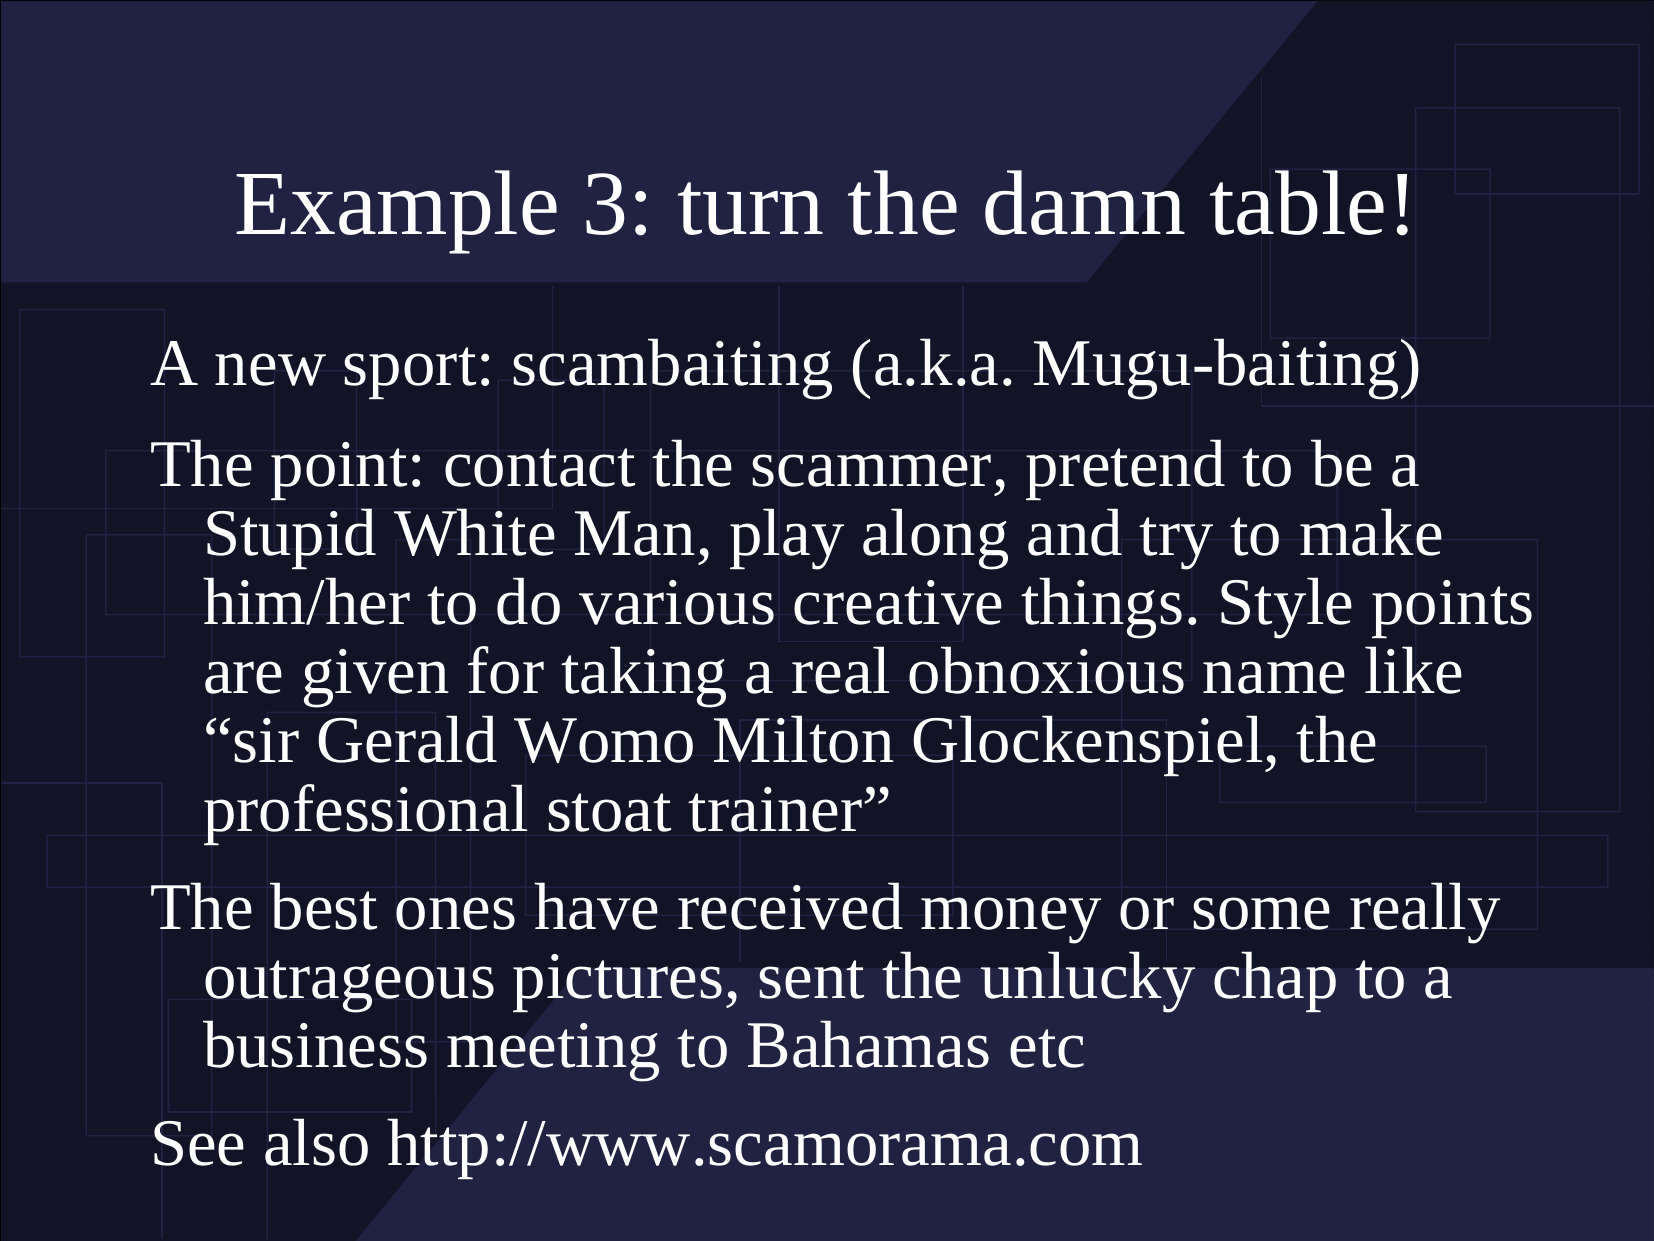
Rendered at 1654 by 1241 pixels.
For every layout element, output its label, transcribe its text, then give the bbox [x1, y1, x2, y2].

title Example 3: turn the damn table! [121, 102, 1534, 310]
list A new sport: scambaiting (a.k.a. Mugu-baiting)‏ The point: contact the scammer, pretend to be a Stupid White Man, play along and try to make him/her to do various creative things. Style points are given for taking a real obnoxious name like “sir Gerald Womo Milton Glockenspiel, the professional stoat trainer” The best ones have received money or some really outrageous pictures, sent the unlucky chap to a business meeting to Bahamas etc See also http://www.scamorama.com [132, 317, 1545, 1225]
